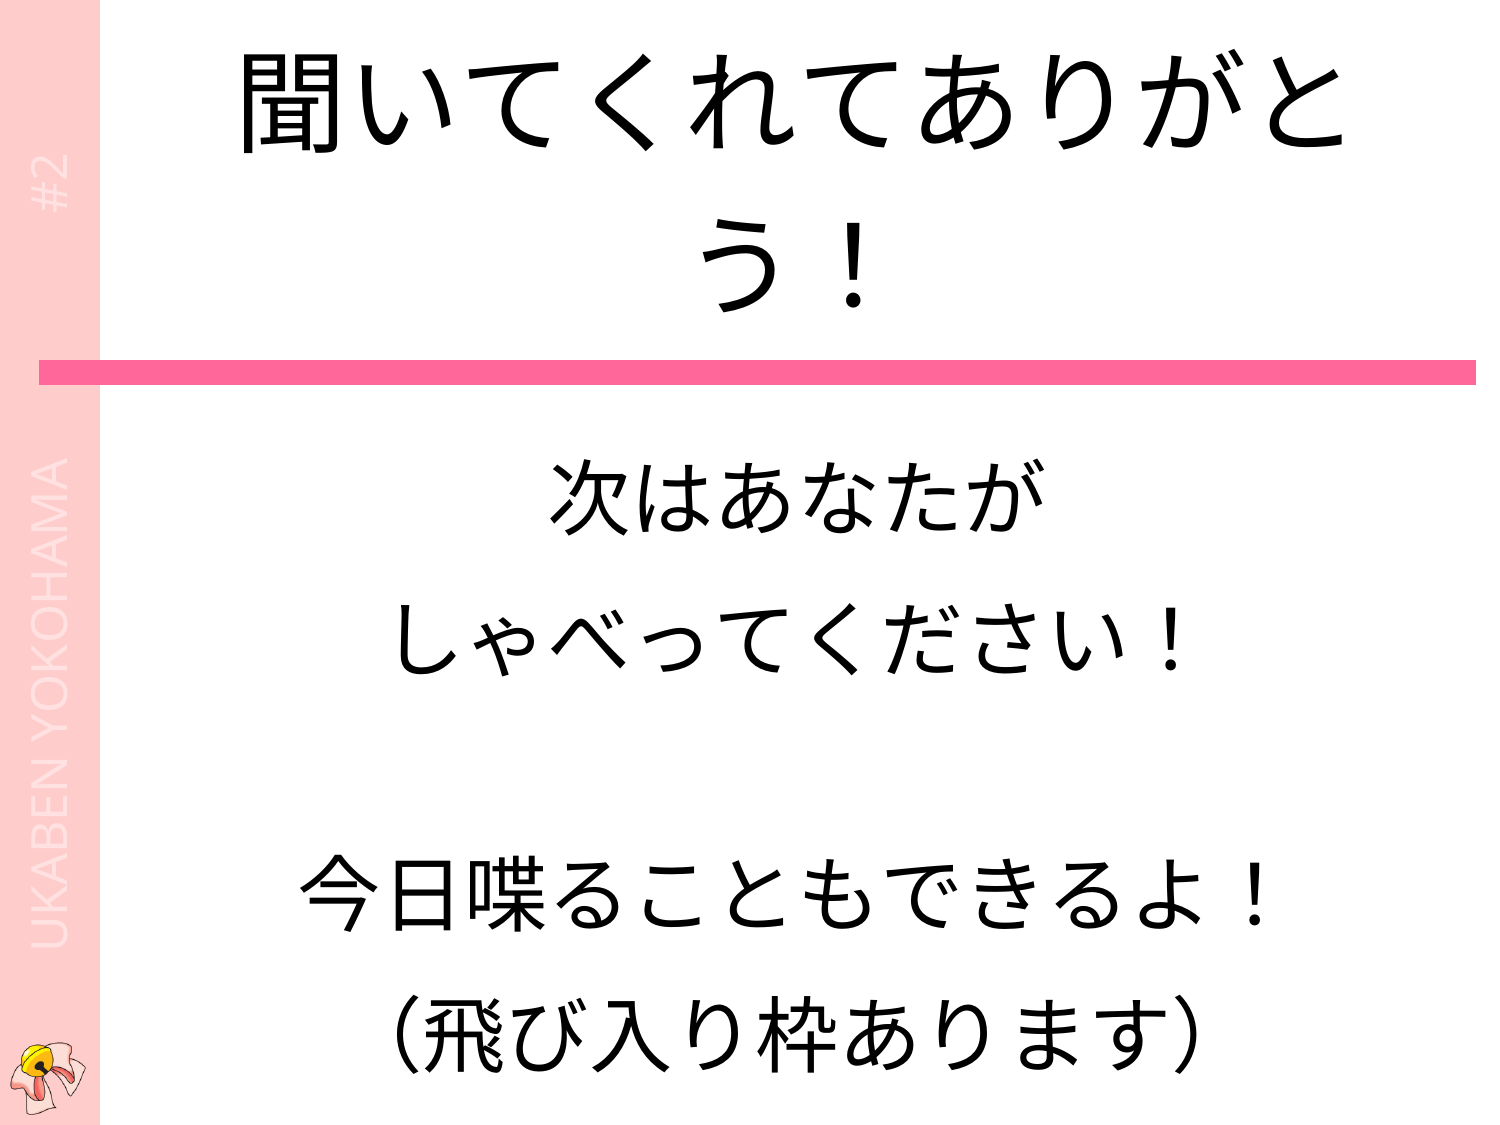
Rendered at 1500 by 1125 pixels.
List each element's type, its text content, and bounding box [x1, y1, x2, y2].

picture [10, 1042, 86, 1115]
title 聞いてくれてありがとう！ [147, 36, 1447, 318]
subtitle 次はあなたが しゃべってください！ 今日喋ることもできるよ！ （飛び入り枠あります） [147, 420, 1447, 1103]
